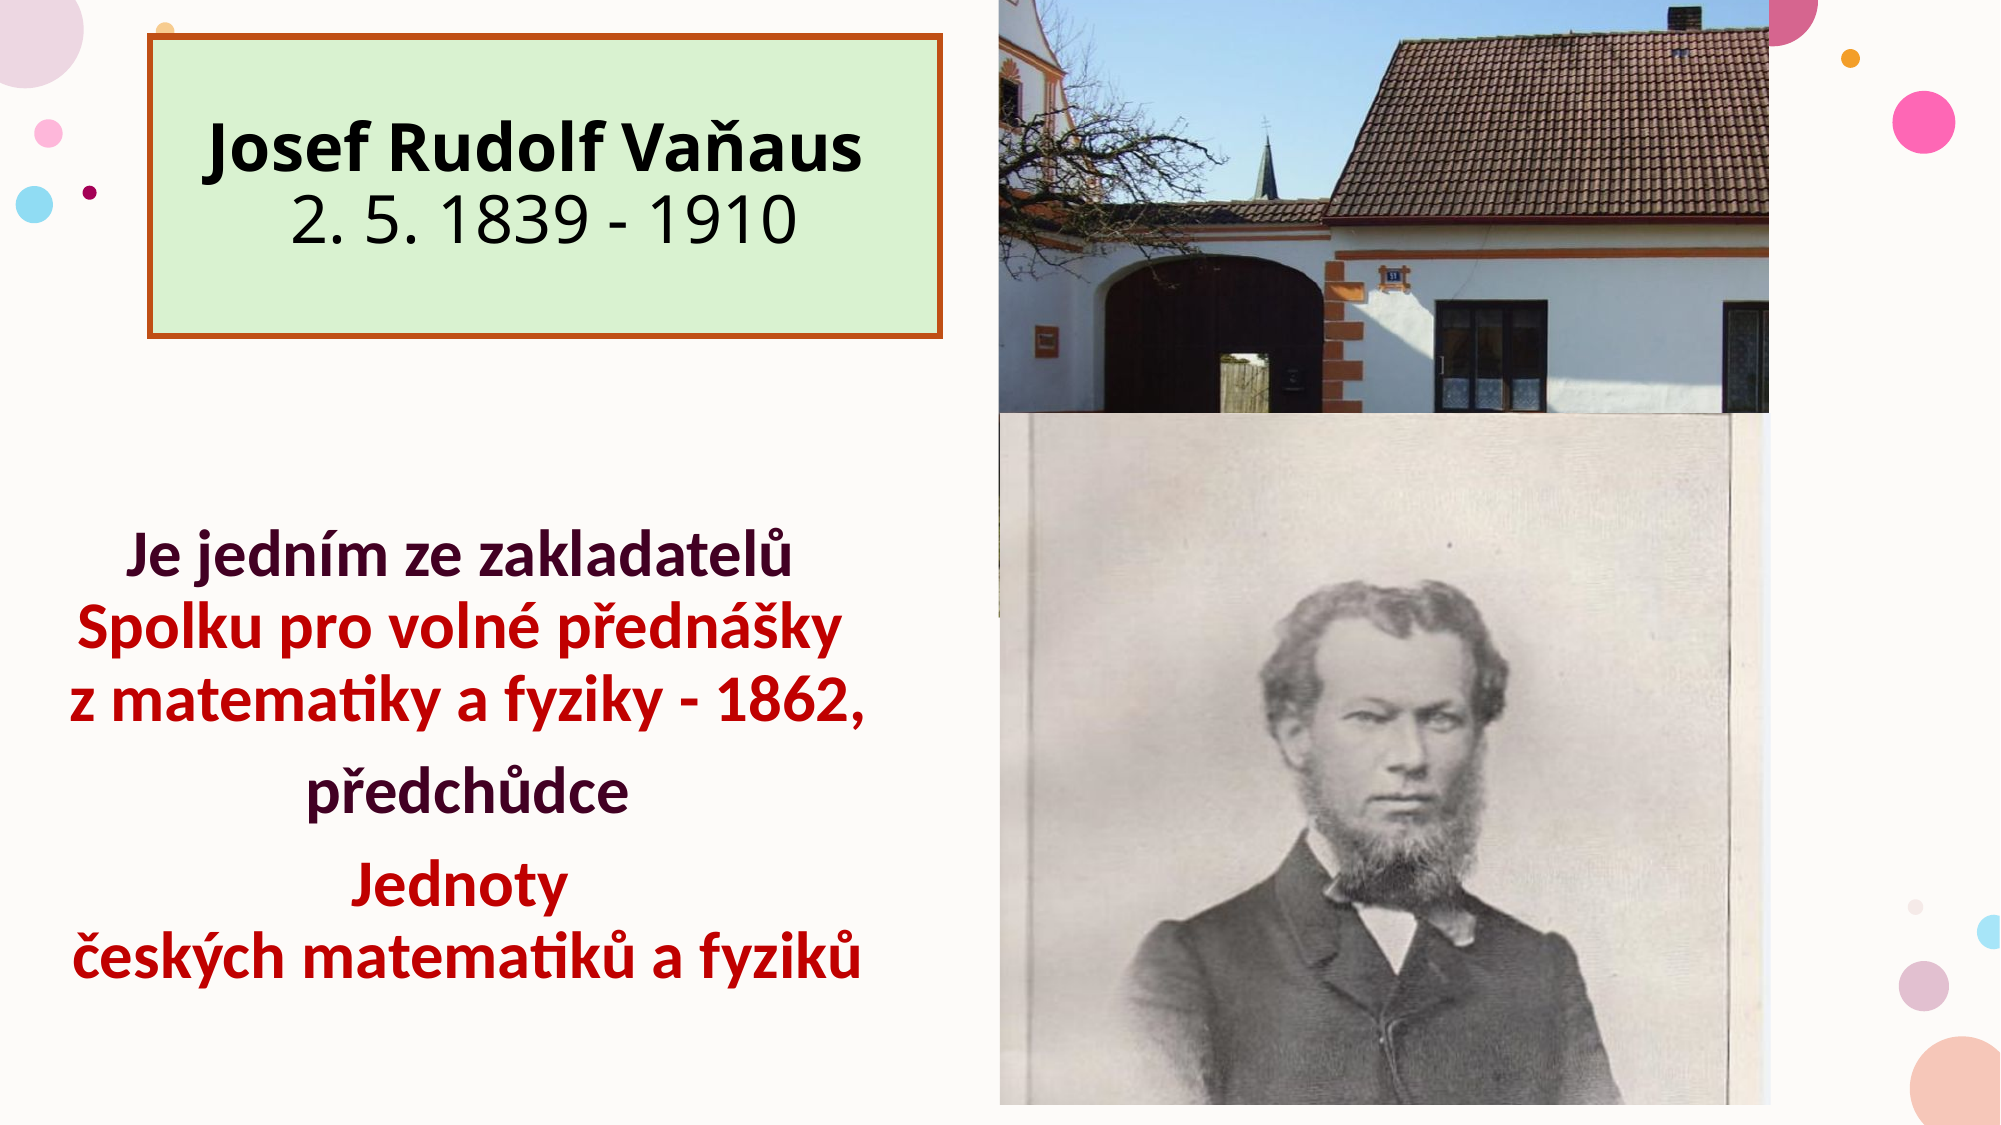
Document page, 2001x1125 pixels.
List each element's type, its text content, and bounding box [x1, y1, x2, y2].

list Je jedním ze zakladatelů Spolku pro volné přednášky z matematiky a fyziky - 1862, předchůdce Jednoty českých matematiků a fyziků [54, 483, 981, 1089]
picture [998, 0, 1771, 1105]
title Josef Rudolf Vaňaus 2. 5. 1839 - 1910 [150, 36, 941, 337]
